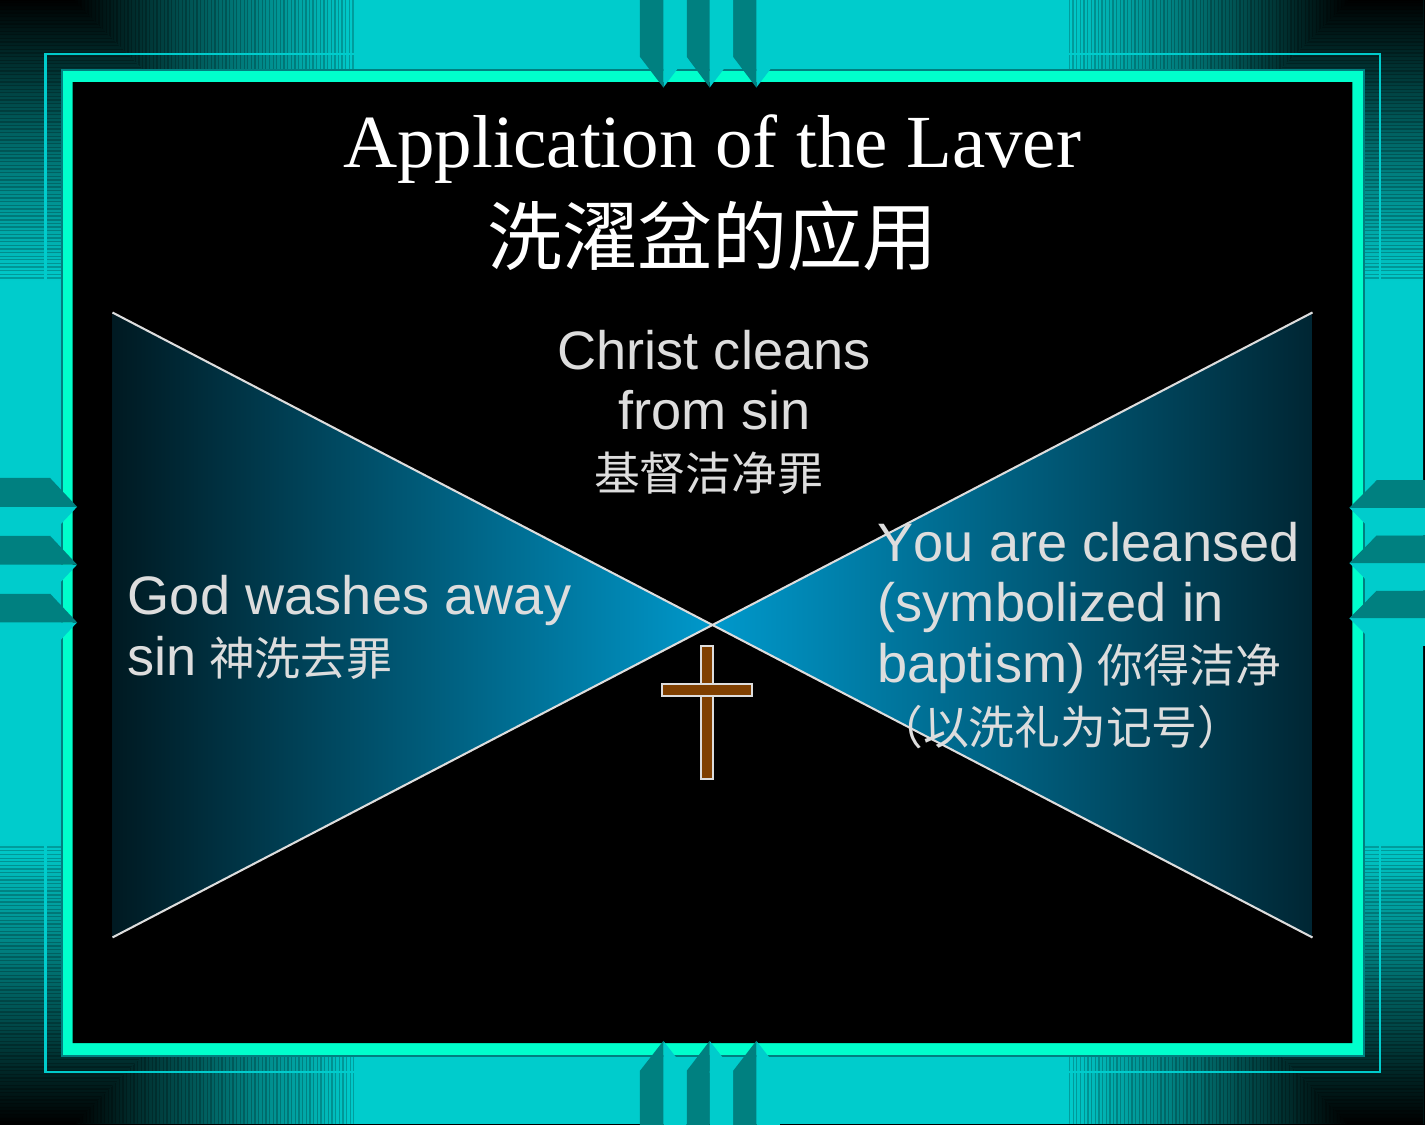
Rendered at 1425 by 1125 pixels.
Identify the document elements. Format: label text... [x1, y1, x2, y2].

text_box [717, 549, 862, 701]
text_box Christ cleans from sin 基督洁净罪 [527, 312, 903, 512]
text_box You are cleansed (symbolized in baptism)你得洁净（以洗礼为记号） [862, 504, 1326, 766]
text_box [661, 646, 753, 779]
text_box [988, 766, 1313, 936]
title Application of the Laver 洗濯盆的应用 [106, 99, 1319, 288]
text_box [638, 588, 708, 662]
text_box [112, 314, 579, 558]
text_box [112, 697, 570, 936]
text_box God washes away sin神洗去罪 [112, 558, 638, 697]
text_box [949, 314, 1313, 504]
